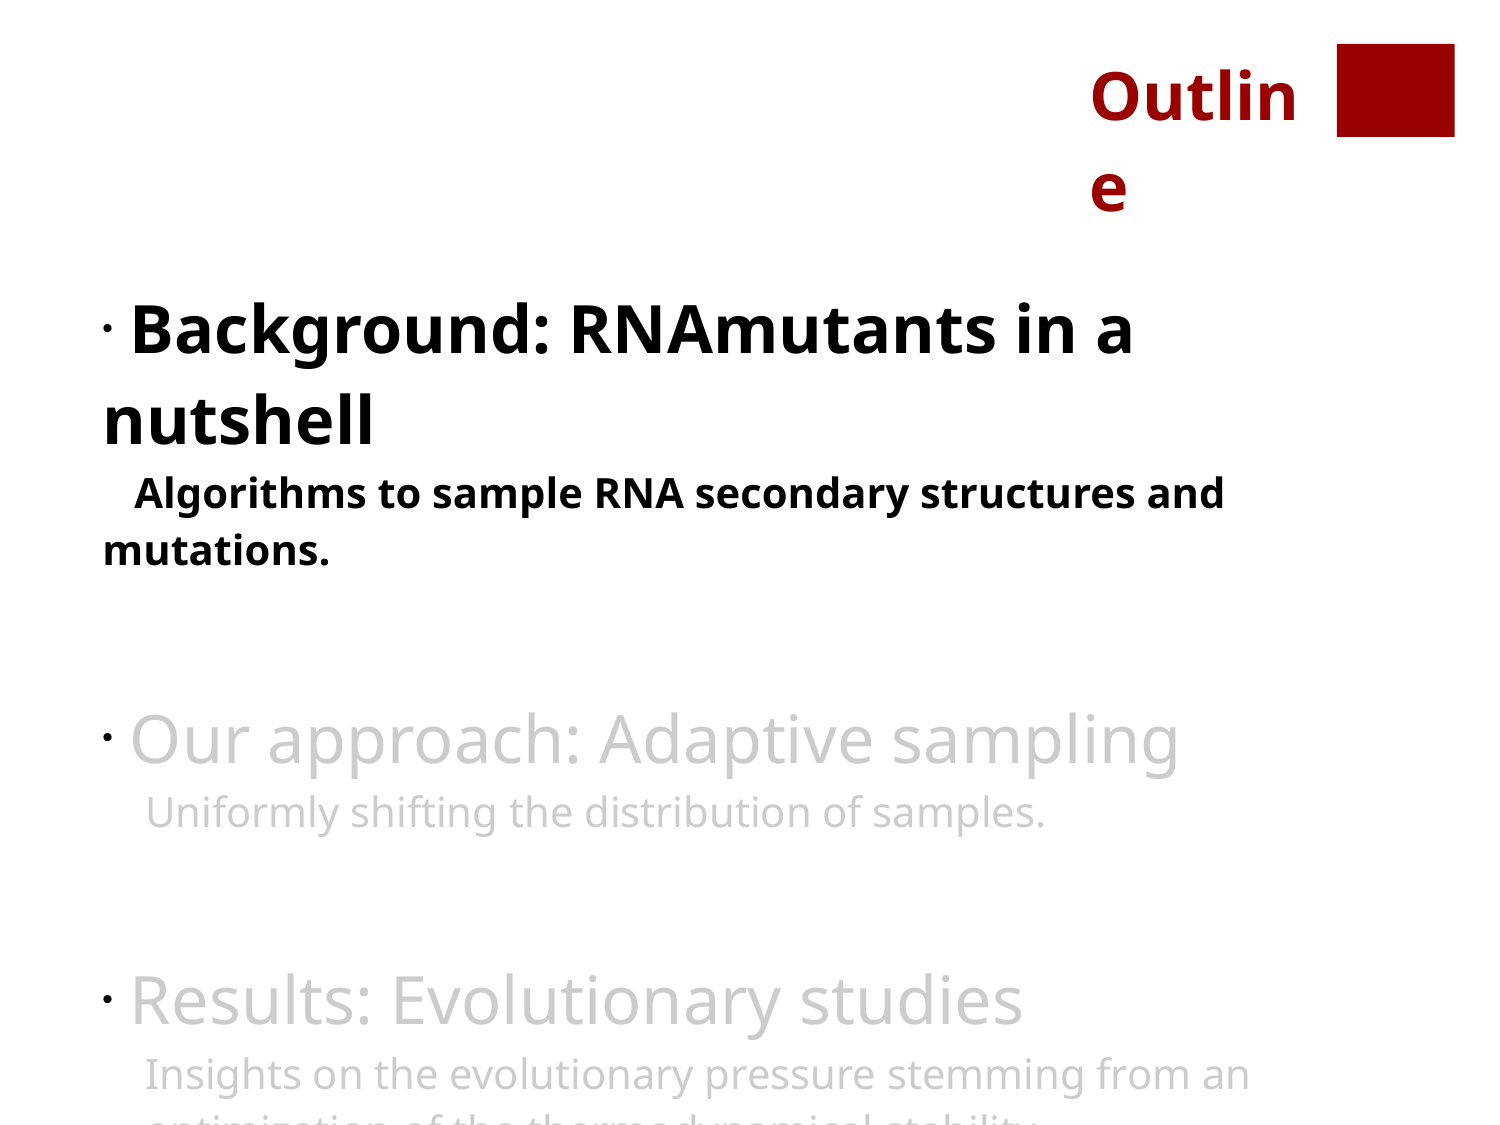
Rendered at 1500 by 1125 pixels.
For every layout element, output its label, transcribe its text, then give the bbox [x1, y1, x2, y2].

text_box Background: RNAmutants in a nutshell Algorithms to sample RNA secondary structures and mutations. Our approach: Adaptive sampling Uniformly shifting the distribution of samples. Results: Evolutionary studies Insights on the evolutionary pressure stemming from an optimization of the thermodynamical stability. [87, 274, 1430, 937]
text_box Outline [1074, 41, 1339, 138]
